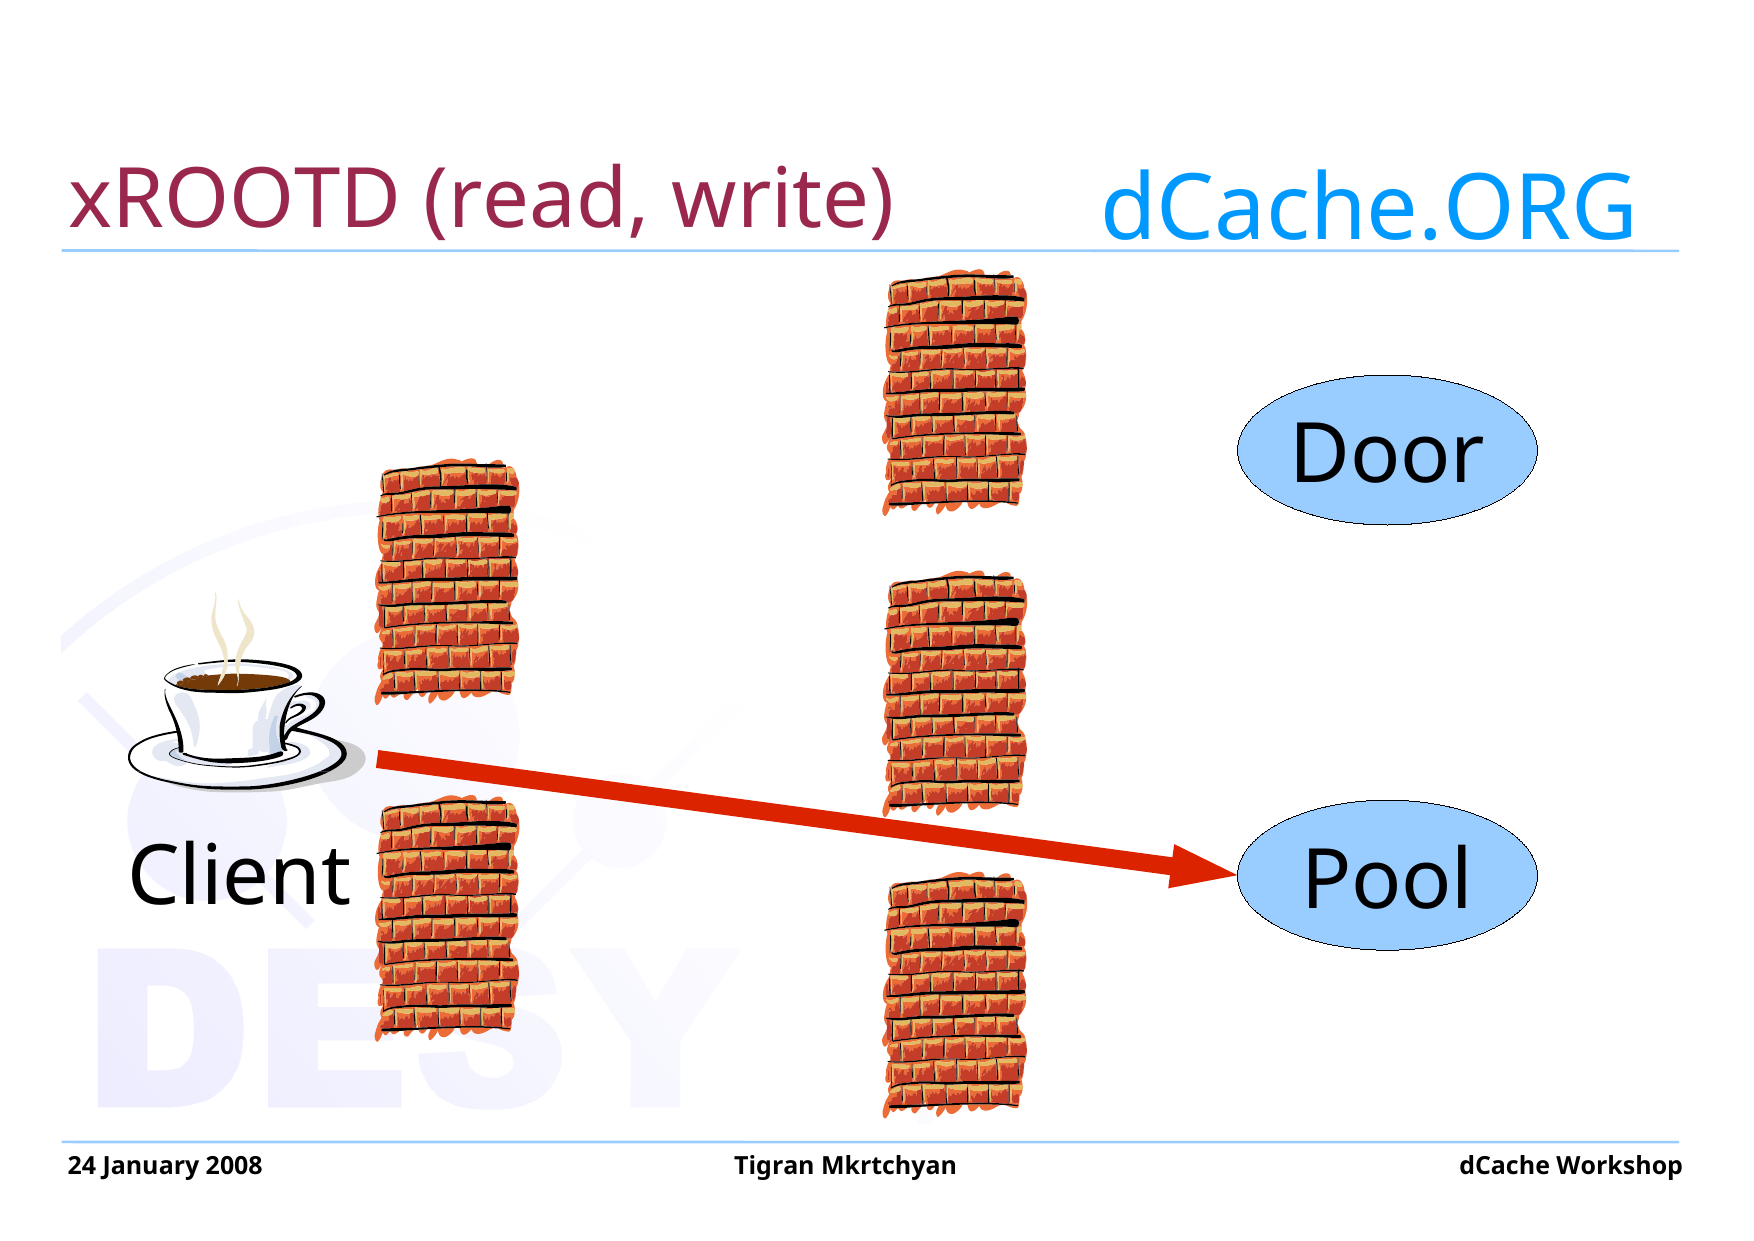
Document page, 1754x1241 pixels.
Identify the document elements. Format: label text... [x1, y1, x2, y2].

picture [61, 260, 1032, 1128]
text_box Door [1237, 375, 1538, 526]
text_box Pool [1237, 800, 1538, 951]
text_box xROOTD (read, write) [69, 139, 1088, 250]
text_box Client [112, 809, 369, 921]
